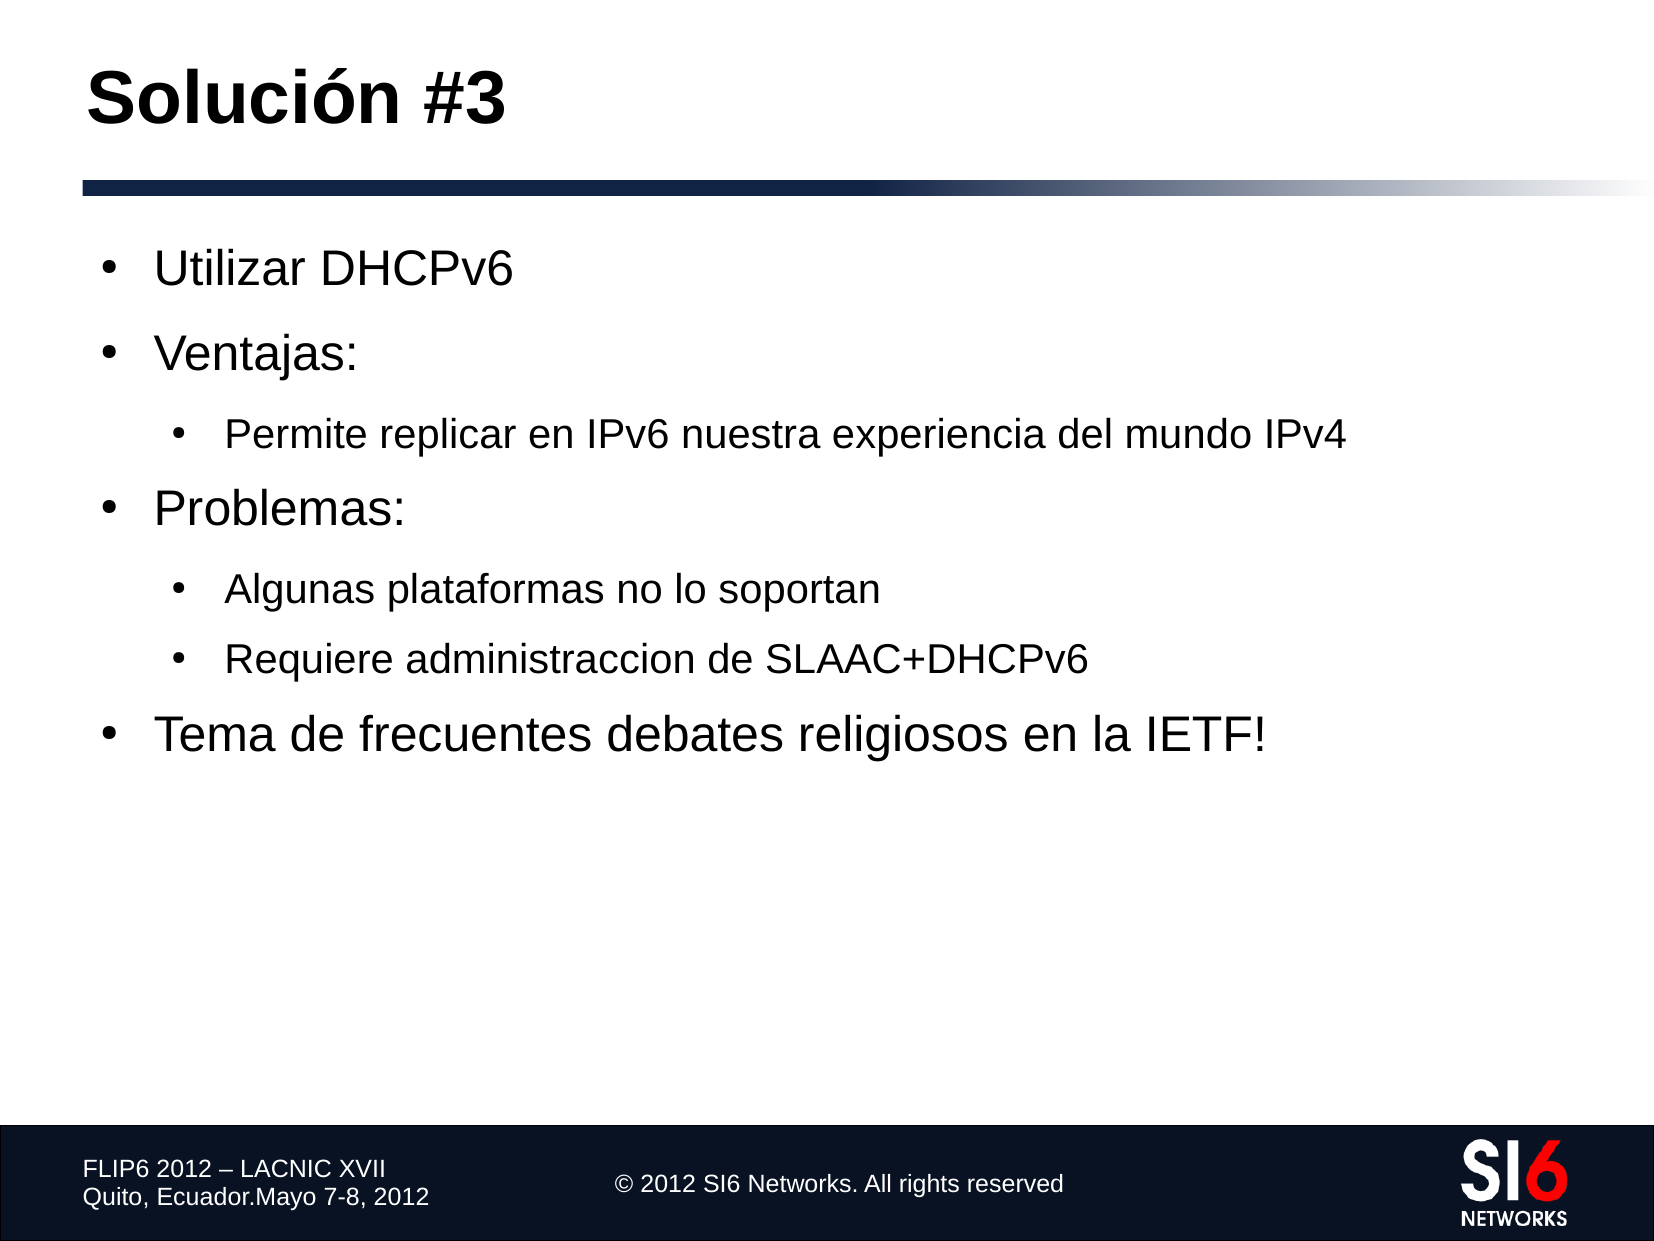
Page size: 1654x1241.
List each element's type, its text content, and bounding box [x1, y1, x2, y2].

list Utilizar DHCPv6 Ventajas: Permite replicar en IPv6 nuestra experiencia del mundo IPv4 Problemas: Algunas plataformas no lo soportan Requiere administraccion de SLAAC+DHCPv6 Tema de frecuentes debates religiosos en la IETF! [82, 240, 1571, 1059]
title Solución #3 [86, 30, 1576, 166]
picture [1461, 1139, 1567, 1226]
